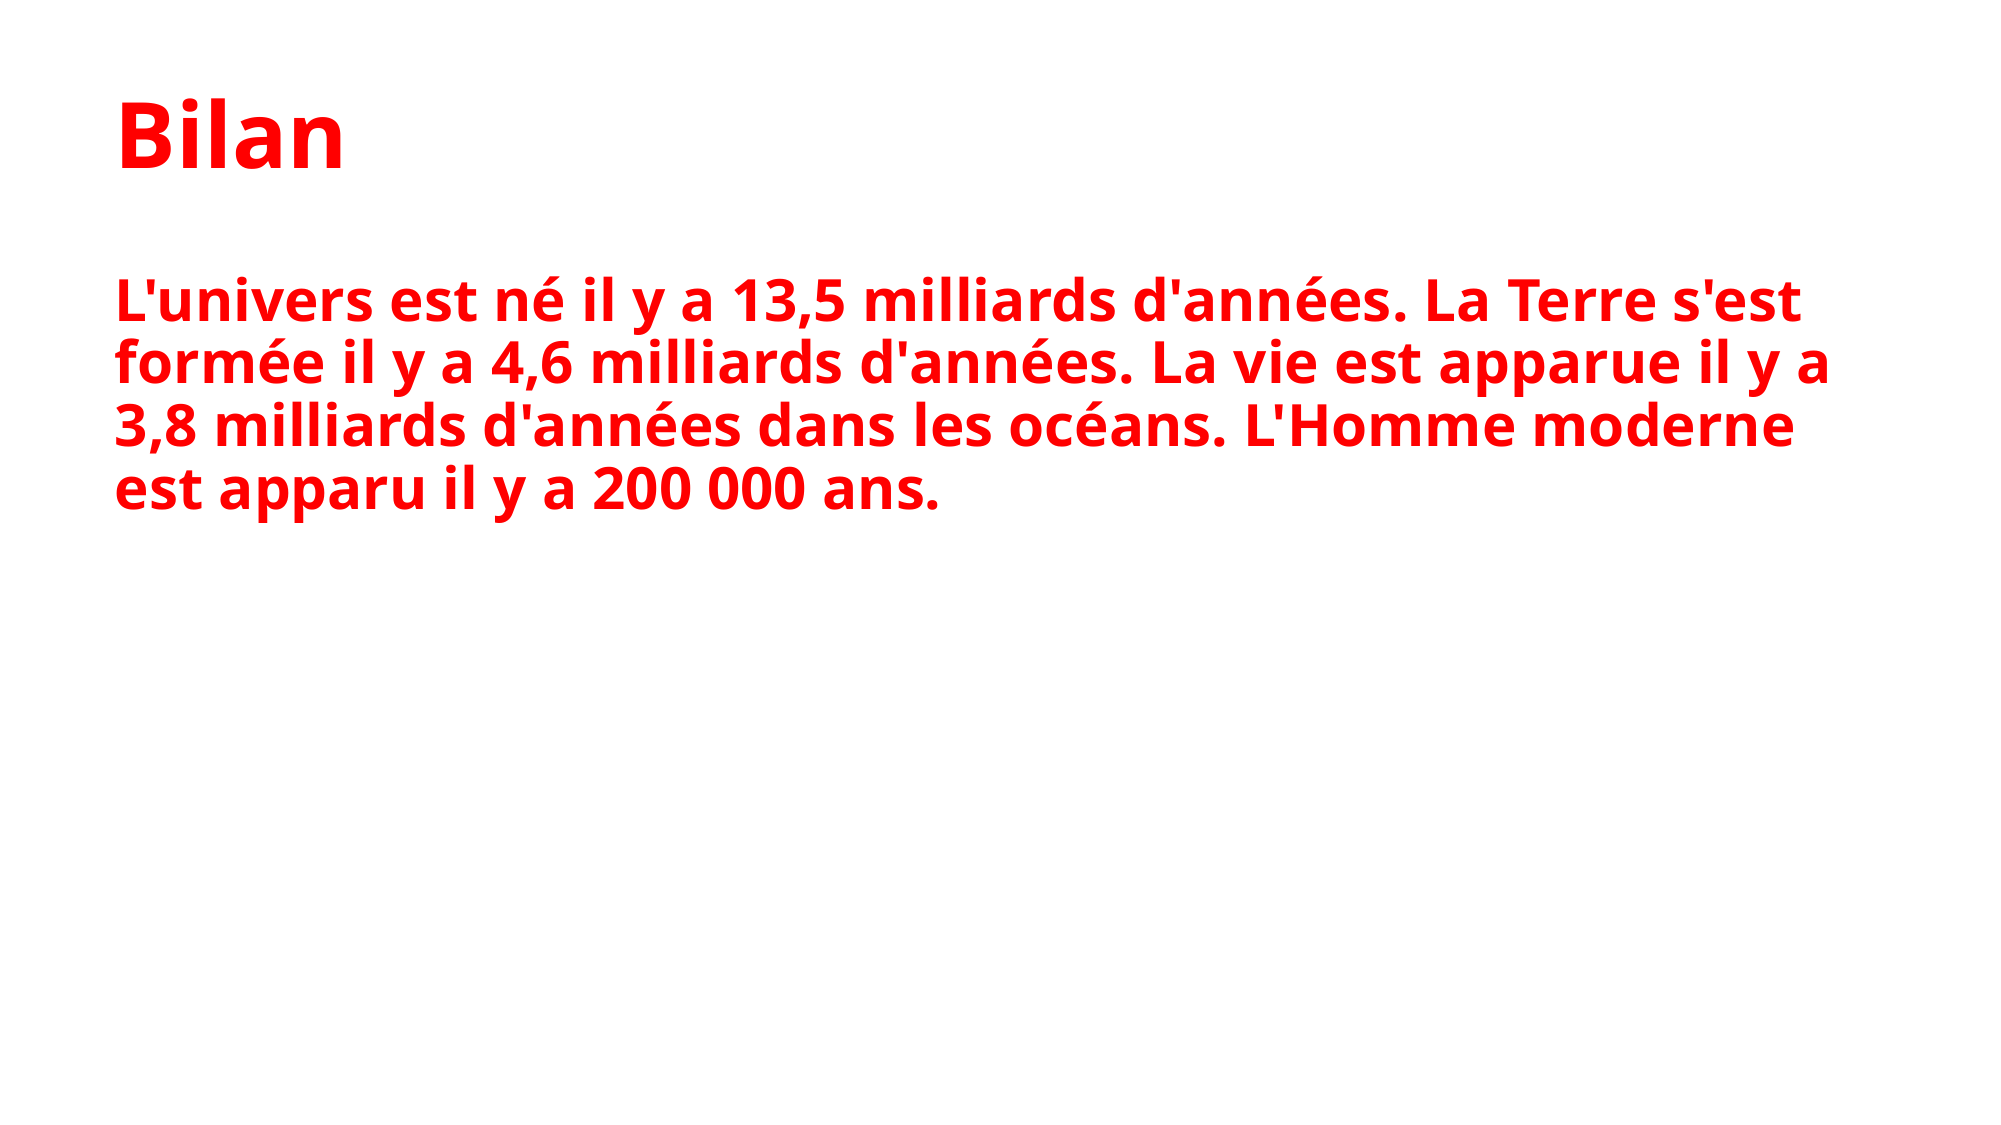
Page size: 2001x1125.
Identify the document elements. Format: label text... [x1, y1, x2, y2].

title Bilan [99, 44, 1900, 233]
list L'univers est né il y a 13,5 milliards d'années. La Terre s'est formée il y a 4,6 milliards d'années. La vie est apparue il y a 3,8 milliards d'années dans les océans. L'Homme moderne est apparu il y a 200 000 ans. [99, 263, 1900, 916]
